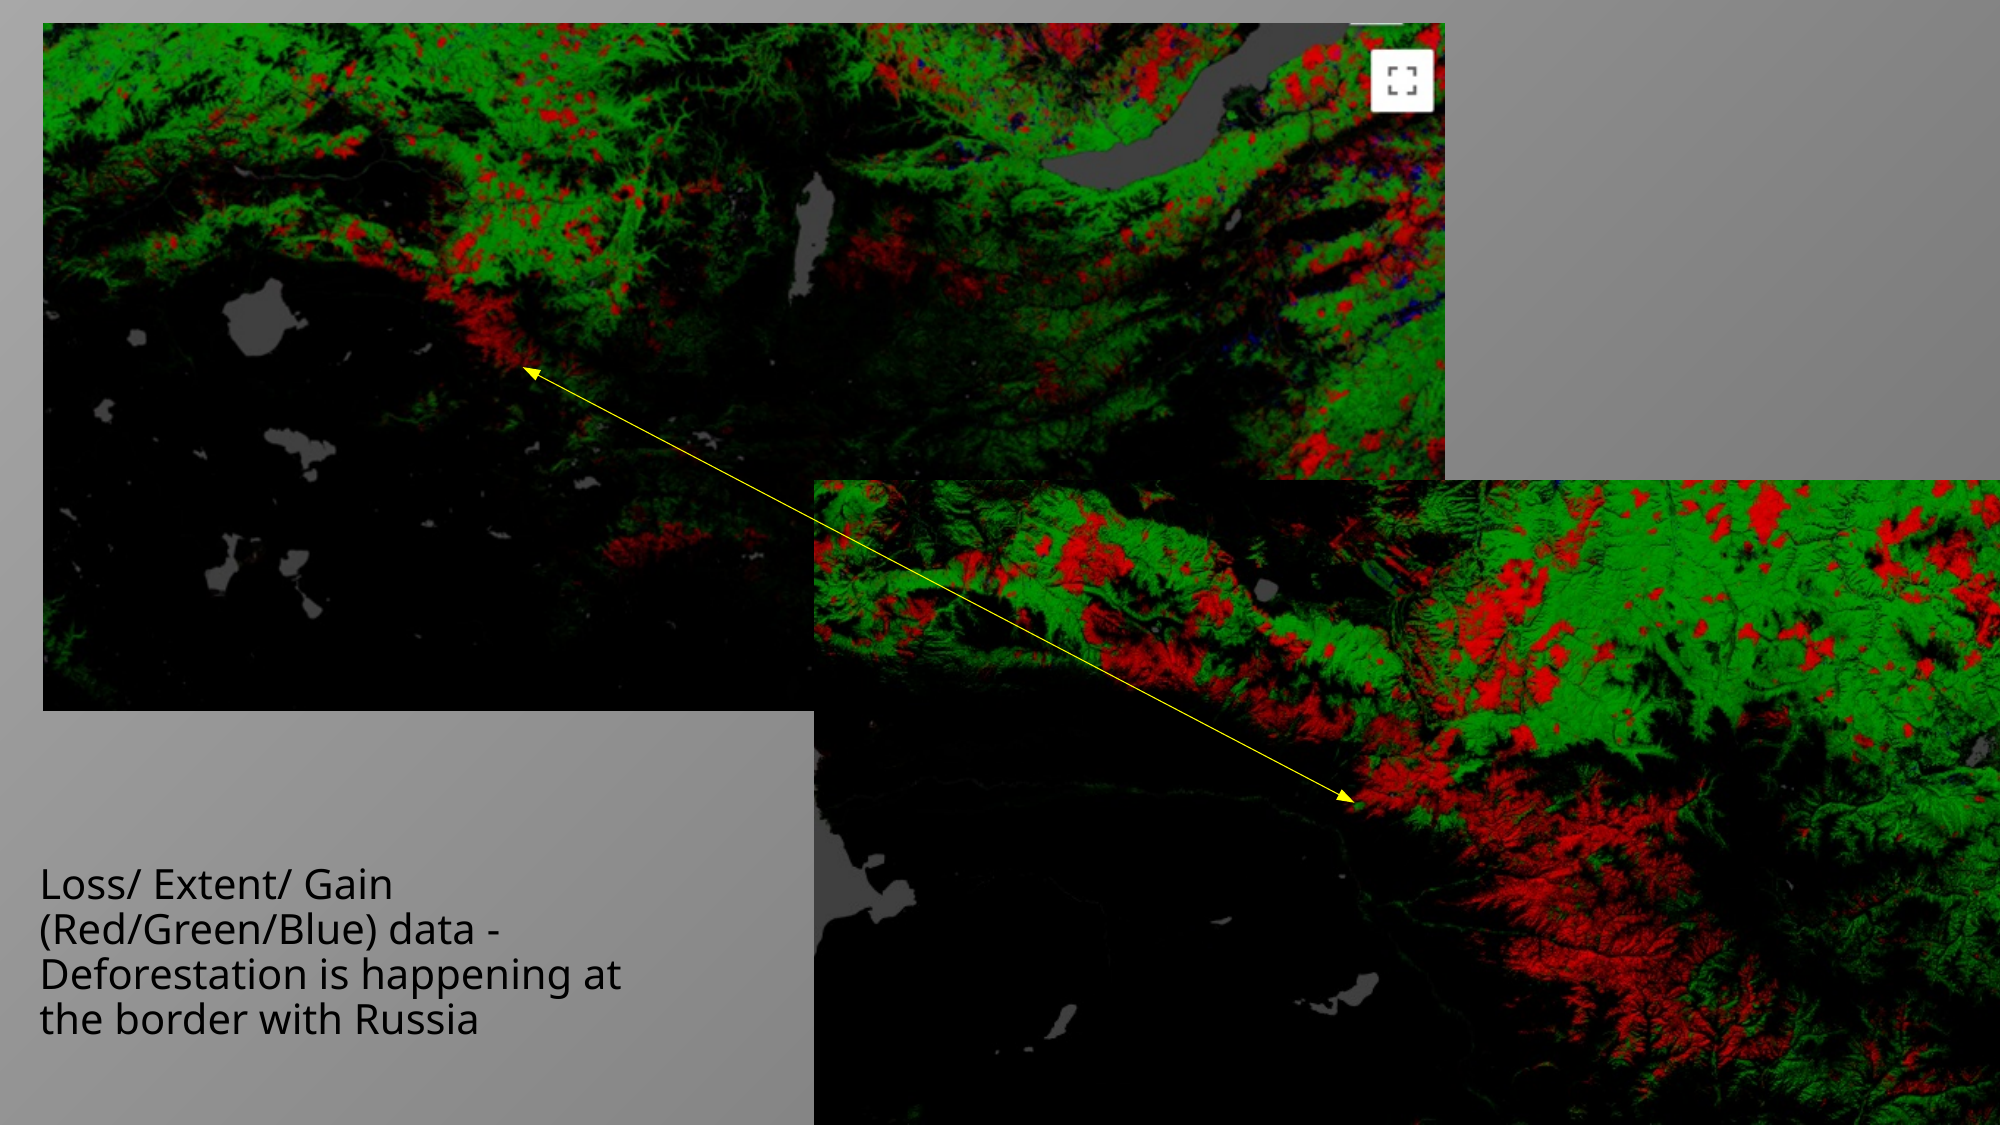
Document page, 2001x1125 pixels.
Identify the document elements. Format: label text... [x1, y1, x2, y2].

title Loss/ Extent/ Gain (Red/Green/Blue) data - Deforestation is happening at the border with Russia [24, 844, 697, 1062]
picture [43, 23, 2000, 1125]
